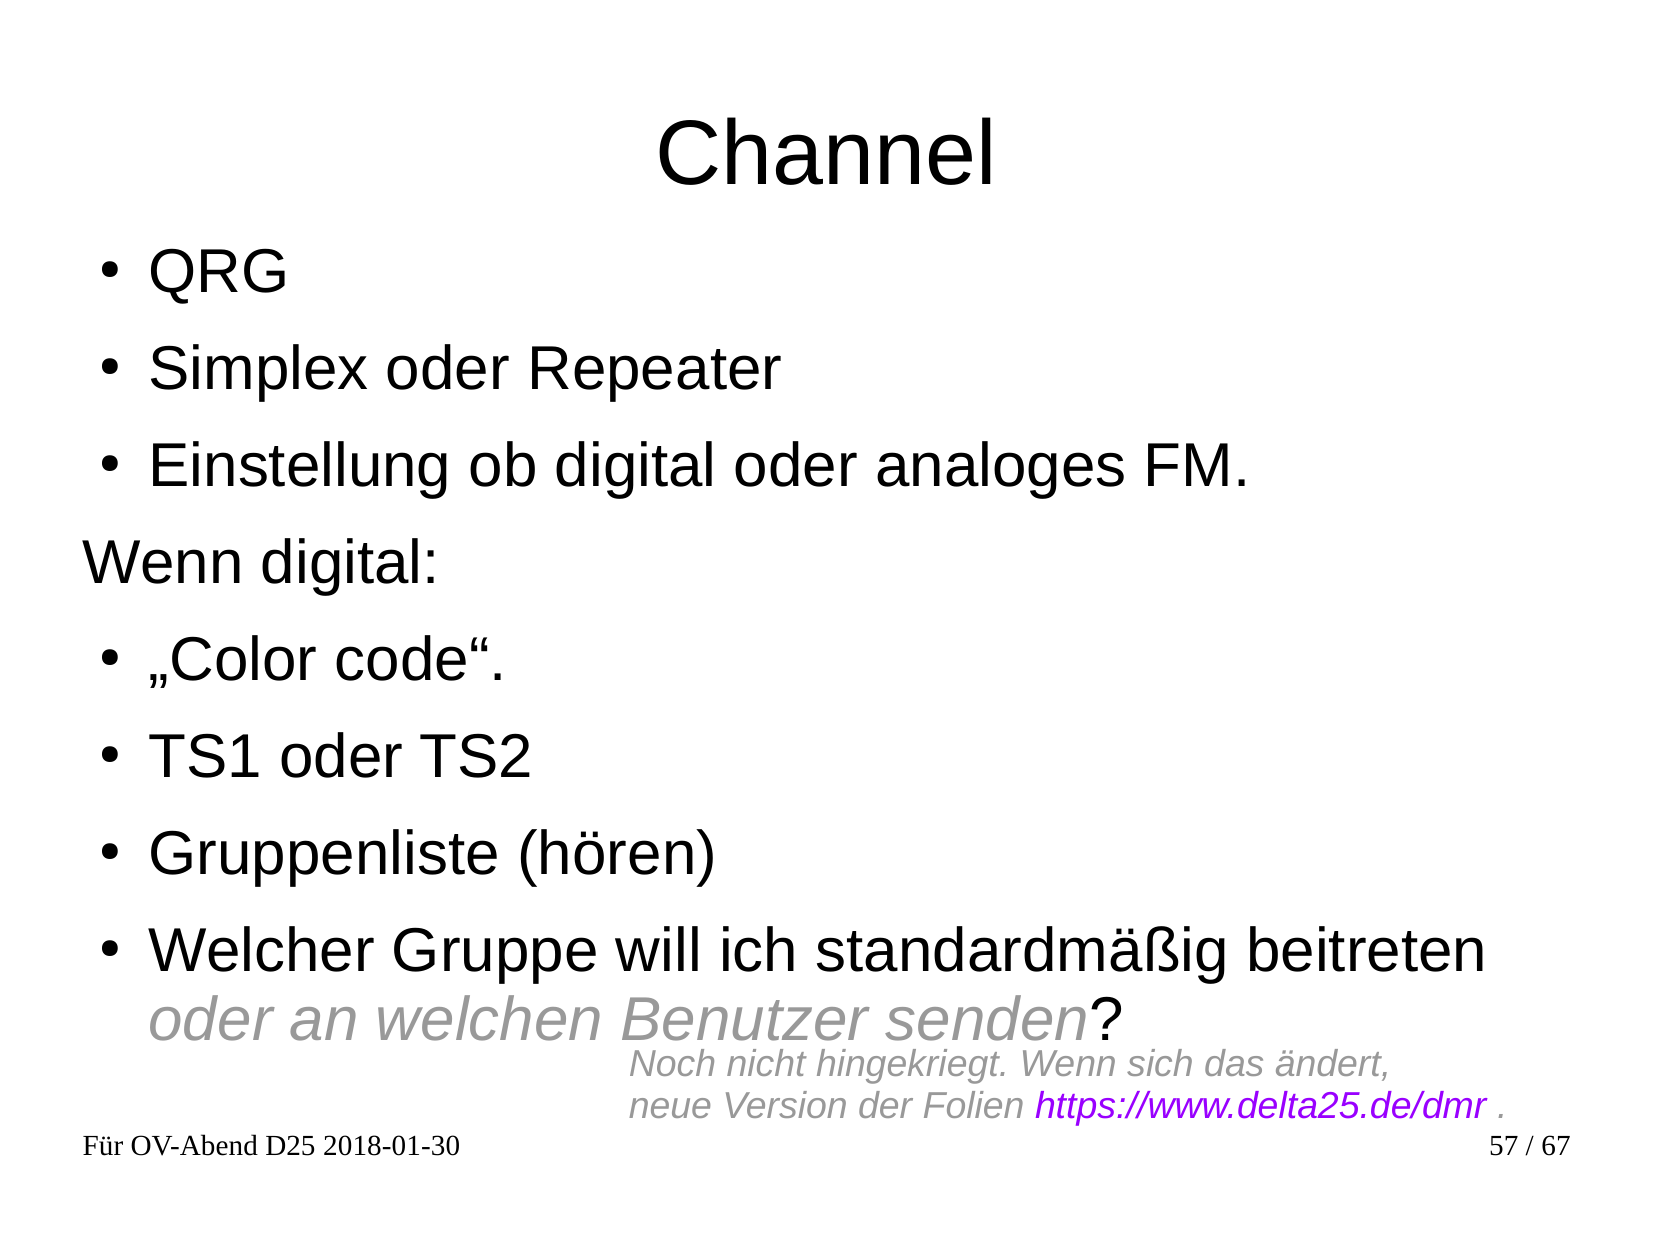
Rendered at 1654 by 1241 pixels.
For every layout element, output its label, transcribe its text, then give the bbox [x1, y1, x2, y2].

list QRG Simplex oder Repeater Einstellung ob digital oder analoges FM. Wenn digital: „Color code“. TS1 oder TS2 Gruppenliste (hören) Welcher Gruppe will ich standardmäßig beitreten oder an welchen Benutzer senden? [82, 236, 1571, 1063]
title Channel [82, 49, 1571, 236]
text_box Noch nicht hingekriegt. Wenn sich das ändert, neue Version der Folien https://www.delta25.de/dmr . [614, 1035, 1523, 1134]
